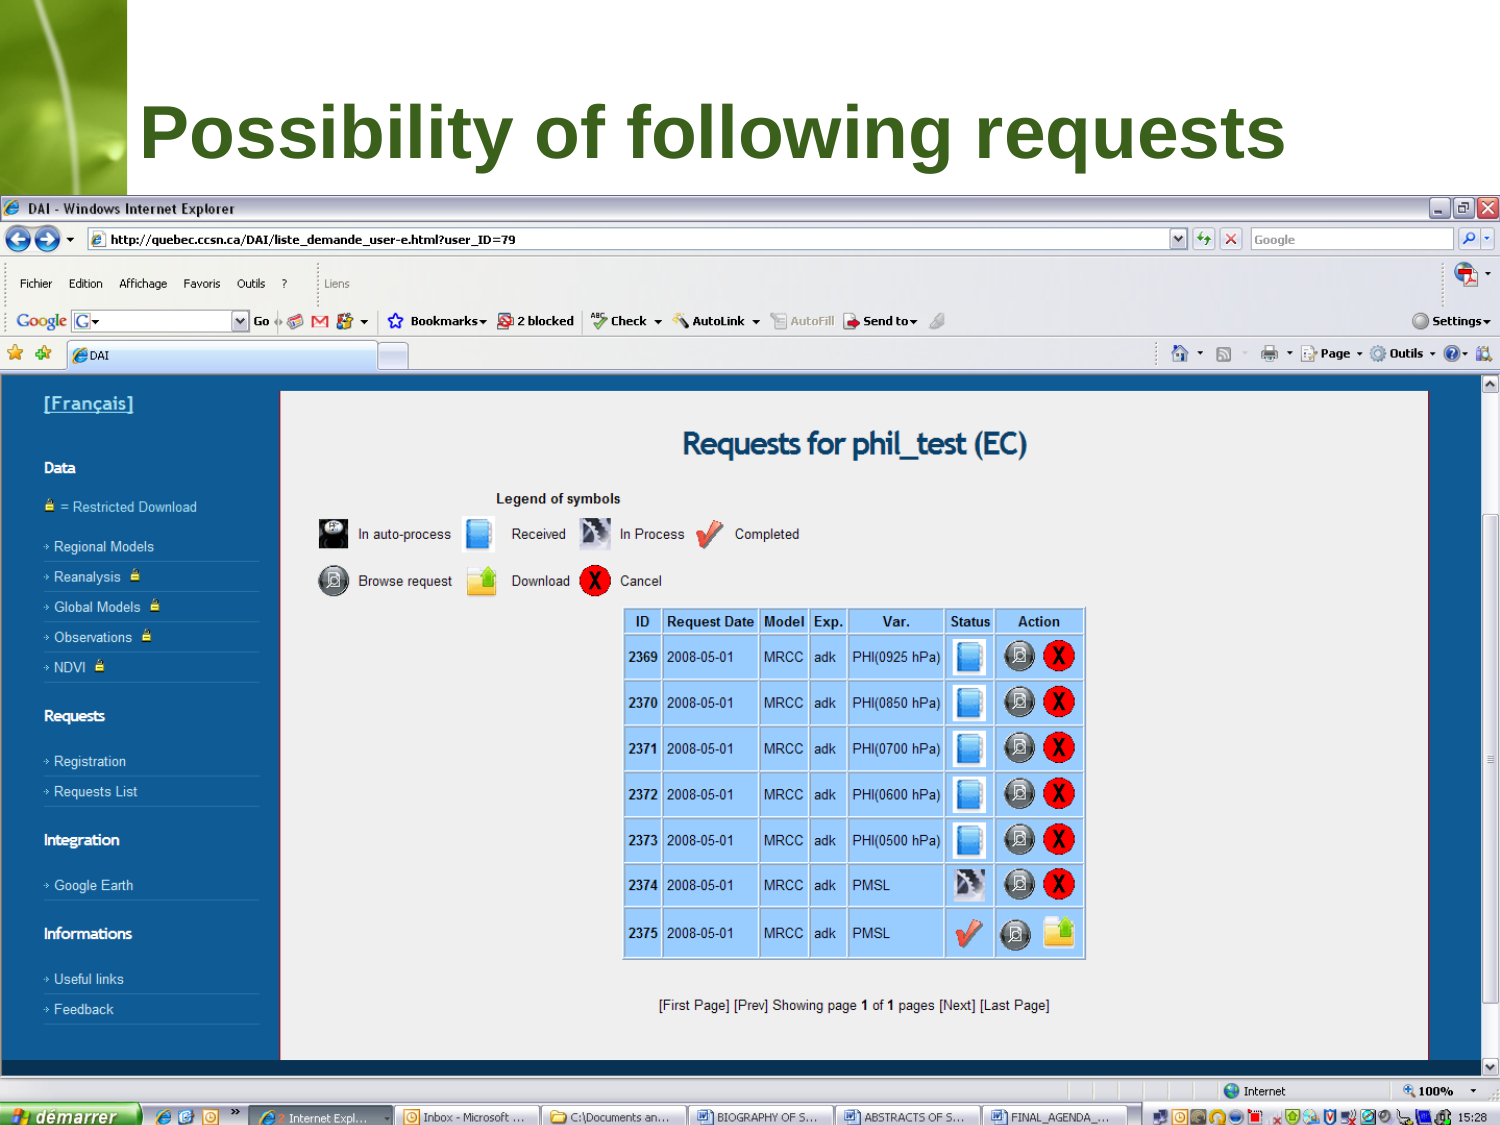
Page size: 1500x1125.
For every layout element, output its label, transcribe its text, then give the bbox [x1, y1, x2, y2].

picture [0, 0, 1500, 1125]
title Possibility of following requests [125, 45, 1463, 195]
